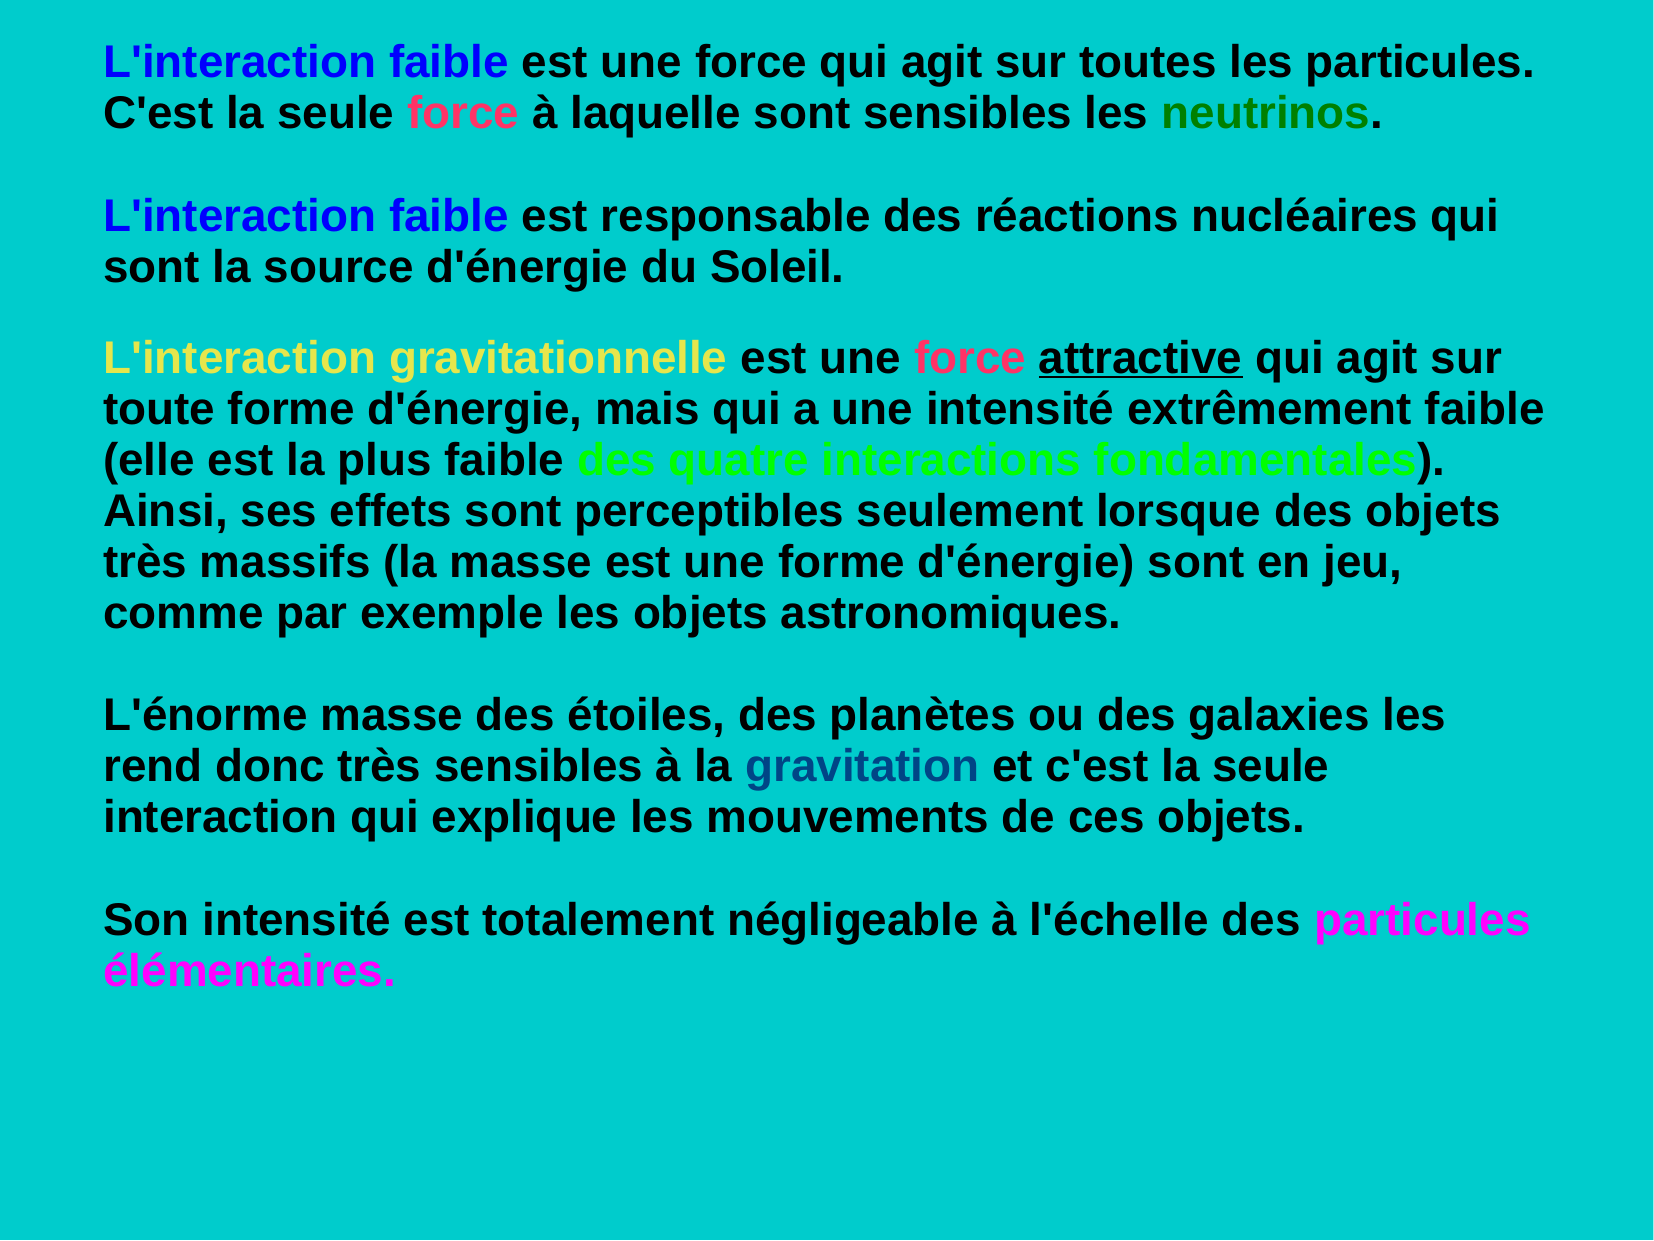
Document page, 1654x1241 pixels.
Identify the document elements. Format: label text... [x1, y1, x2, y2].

text_box L'interaction gravitationnelle est une force attractive qui agit sur toute forme d'énergie, mais qui a une intensité extrêmement faible (elle est la plus faible des quatre interactions fondamentales). Ainsi, ses effets sont perceptibles seulement lorsque des objets très massifs (la masse est une forme d'énergie) sont en jeu, comme par exemple les objets astronomiques. L'énorme masse des étoiles, des planètes ou des galaxies les rend donc très sensibles à la gravitation et c'est la seule interaction qui explique les mouvements de ces objets. Son intensité est totalement négligeable à l'échelle des particules élémentaires. [88, 324, 1565, 1211]
text_box L'interaction faible est une force qui agit sur toutes les particules. C'est la seule force à laquelle sont sensibles les neutrinos. L'interaction faible est responsable des réactions nucléaires qui sont la source d'énergie du Soleil. [88, 29, 1595, 502]
